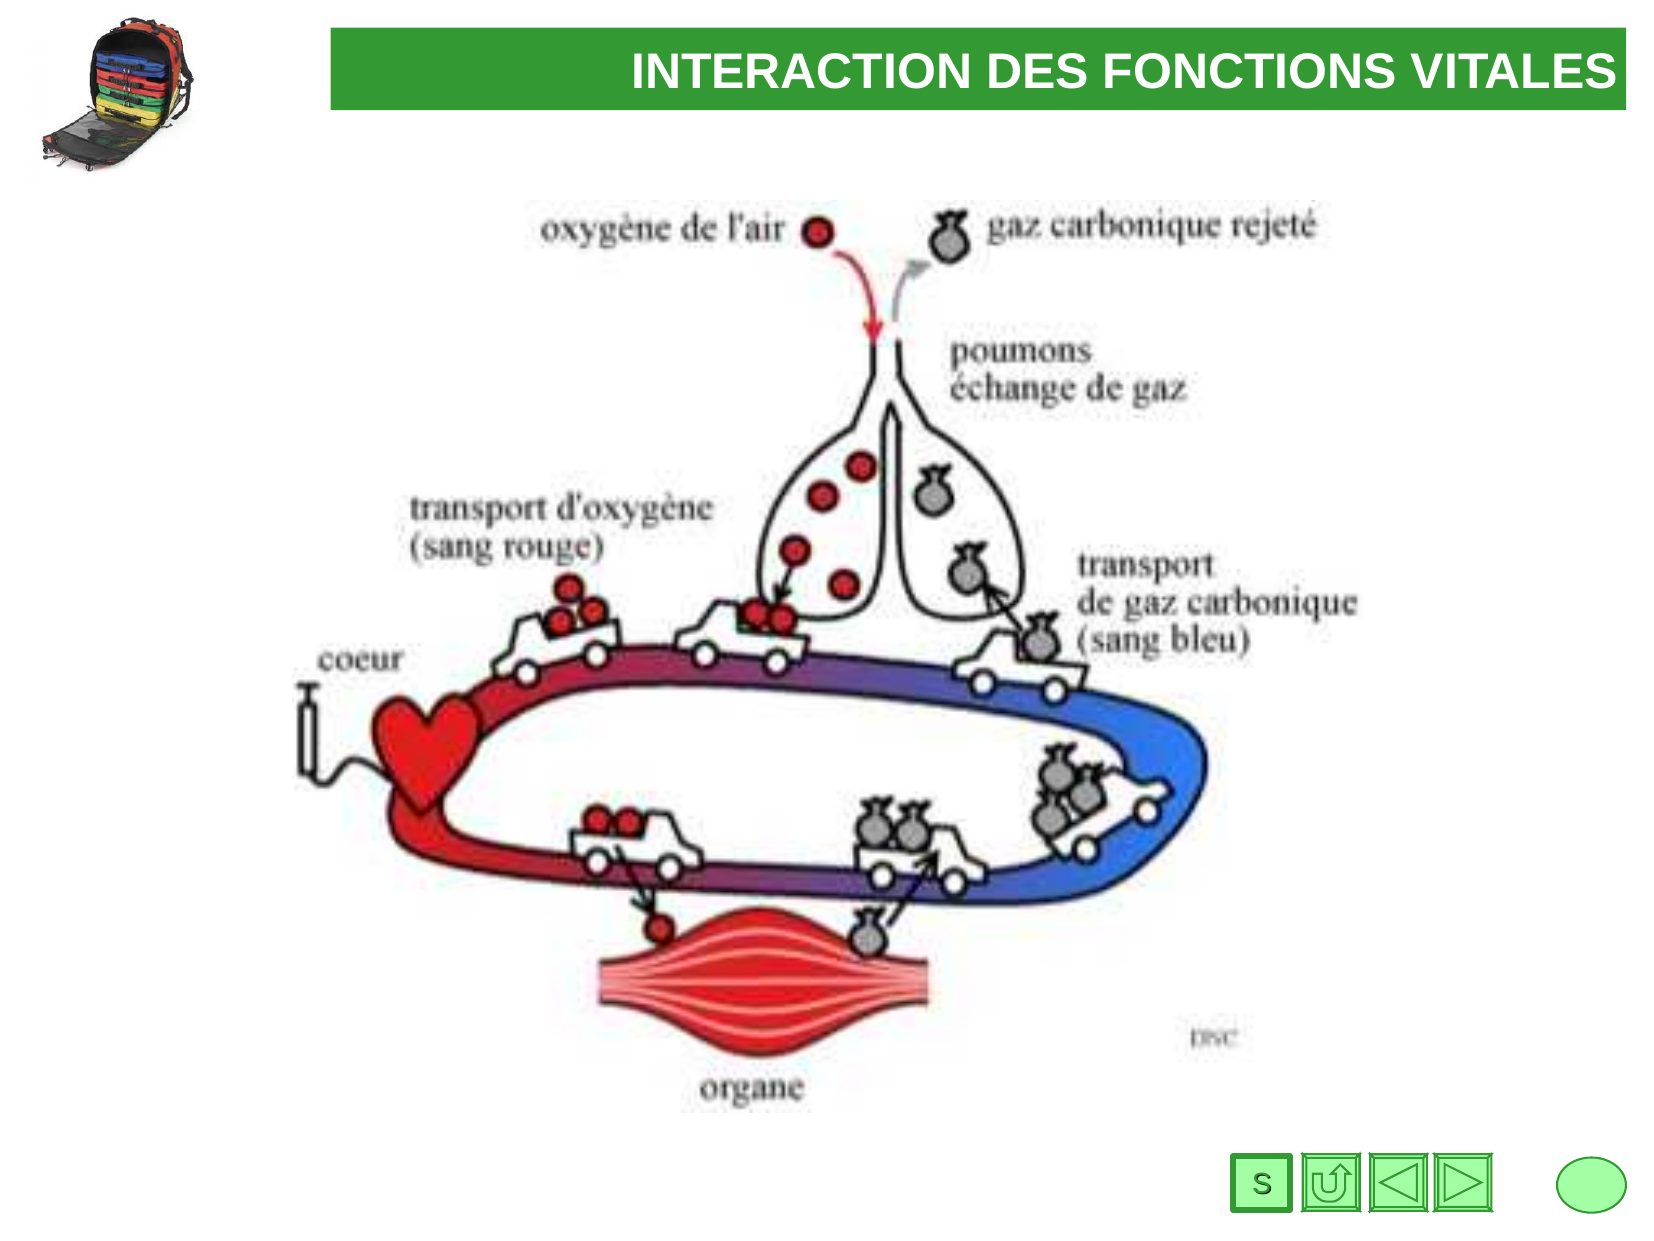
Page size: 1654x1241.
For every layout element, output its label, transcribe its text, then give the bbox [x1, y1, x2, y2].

picture [292, 200, 1368, 1113]
title INTERACTION DES FONCTIONS VITALES [331, 35, 1619, 107]
text_box [1556, 1157, 1626, 1213]
picture [29, 5, 201, 183]
